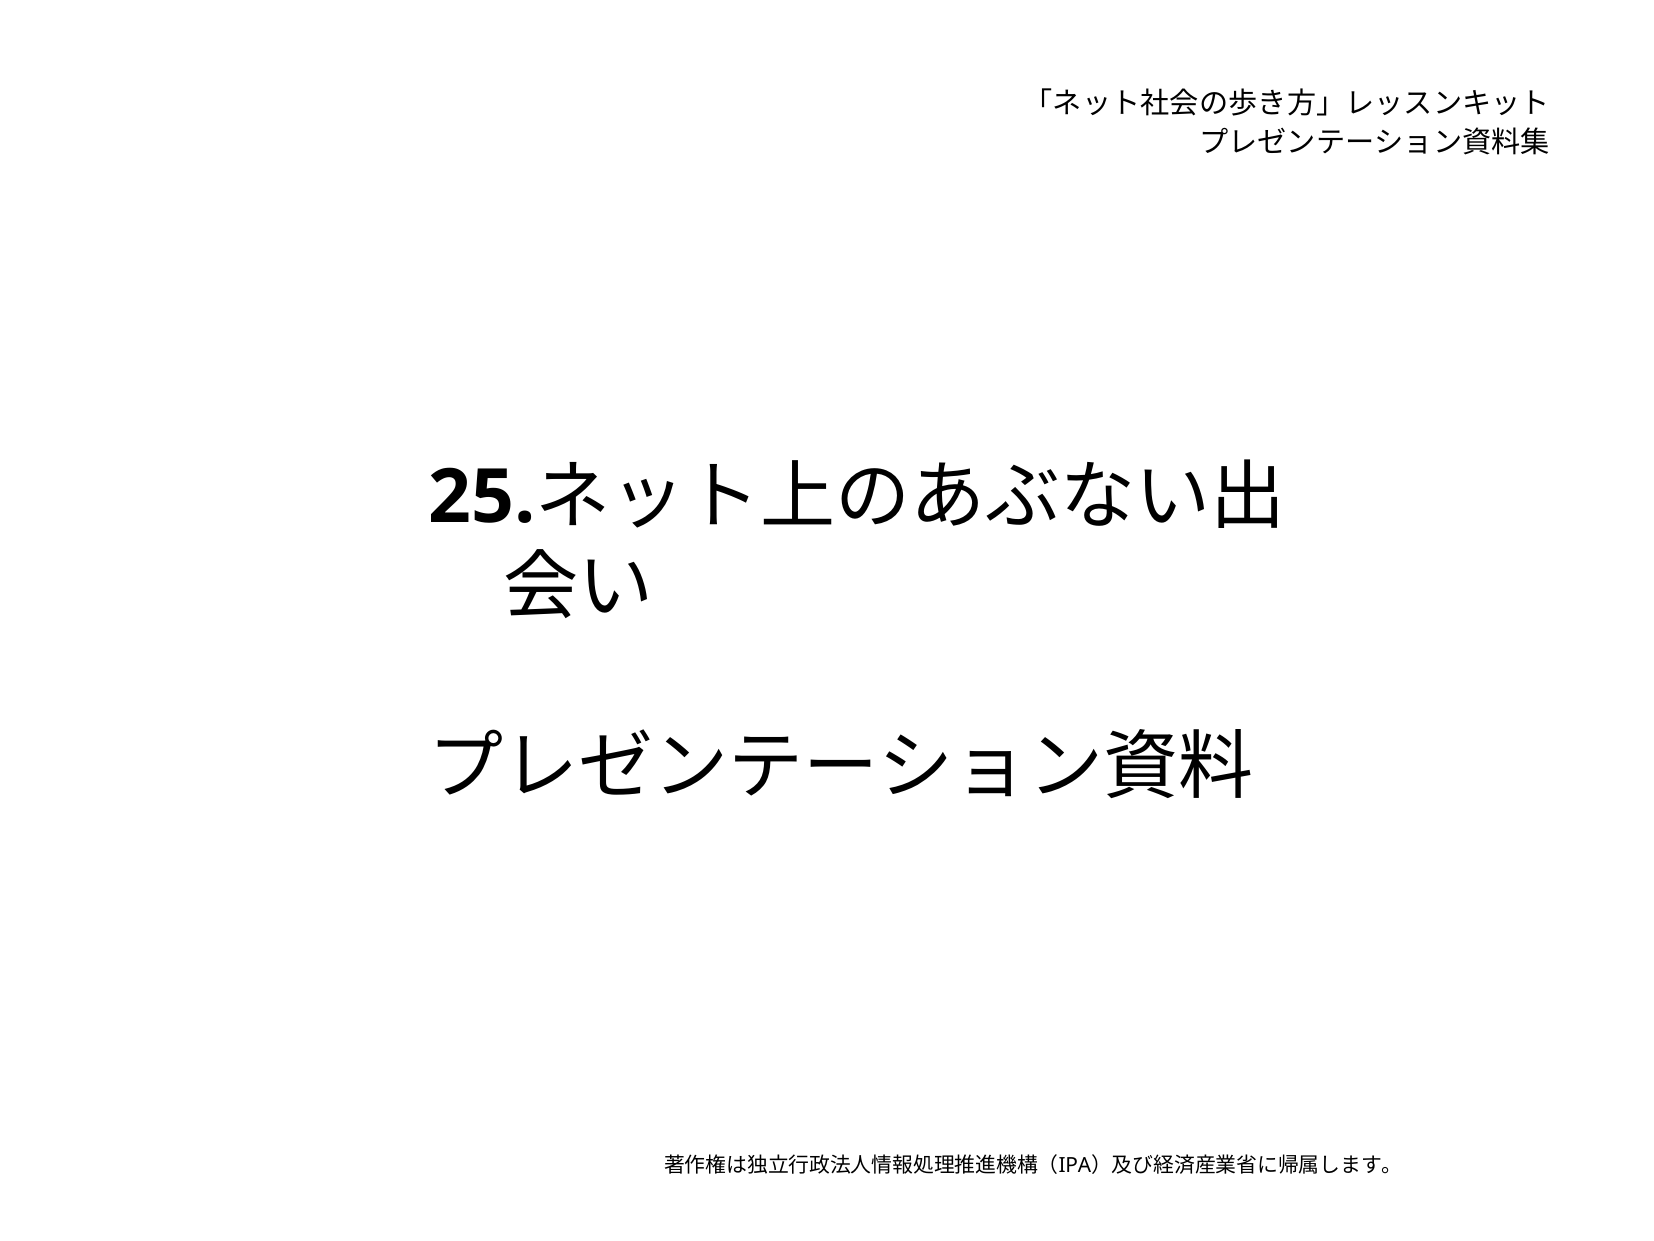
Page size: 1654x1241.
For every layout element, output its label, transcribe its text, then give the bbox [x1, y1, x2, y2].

text_box 25.ネット上のあぶない出 会い プレゼンテーション資料 [413, 442, 1329, 819]
text_box 著作権は独立行政法人情報処理推進機構（IPA）及び経済産業省に帰属します。 [649, 1145, 1536, 1186]
text_box 「ネット社会の歩き方」レッスンキット プレゼンテーション資料集 [1003, 74, 1566, 169]
